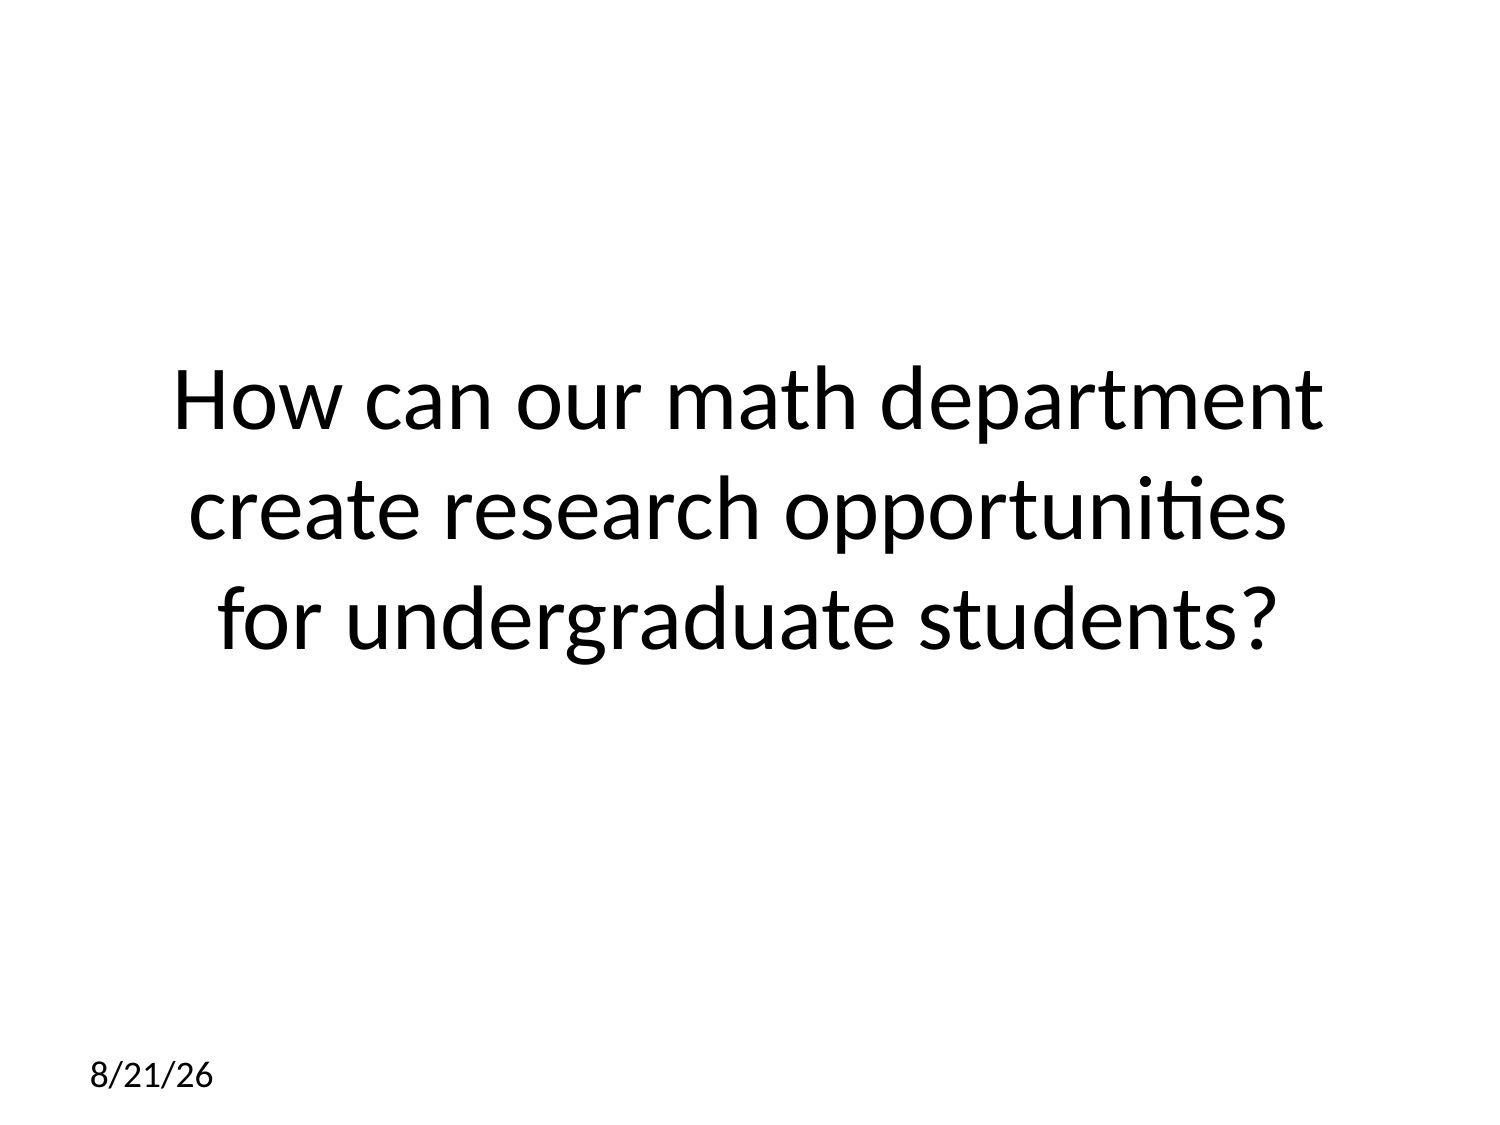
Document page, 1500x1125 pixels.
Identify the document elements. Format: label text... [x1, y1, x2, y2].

text_box 11/12/2025 [75, 1042, 425, 1103]
title How can our math department create research opportunities for undergraduate students? [75, 45, 1425, 961]
